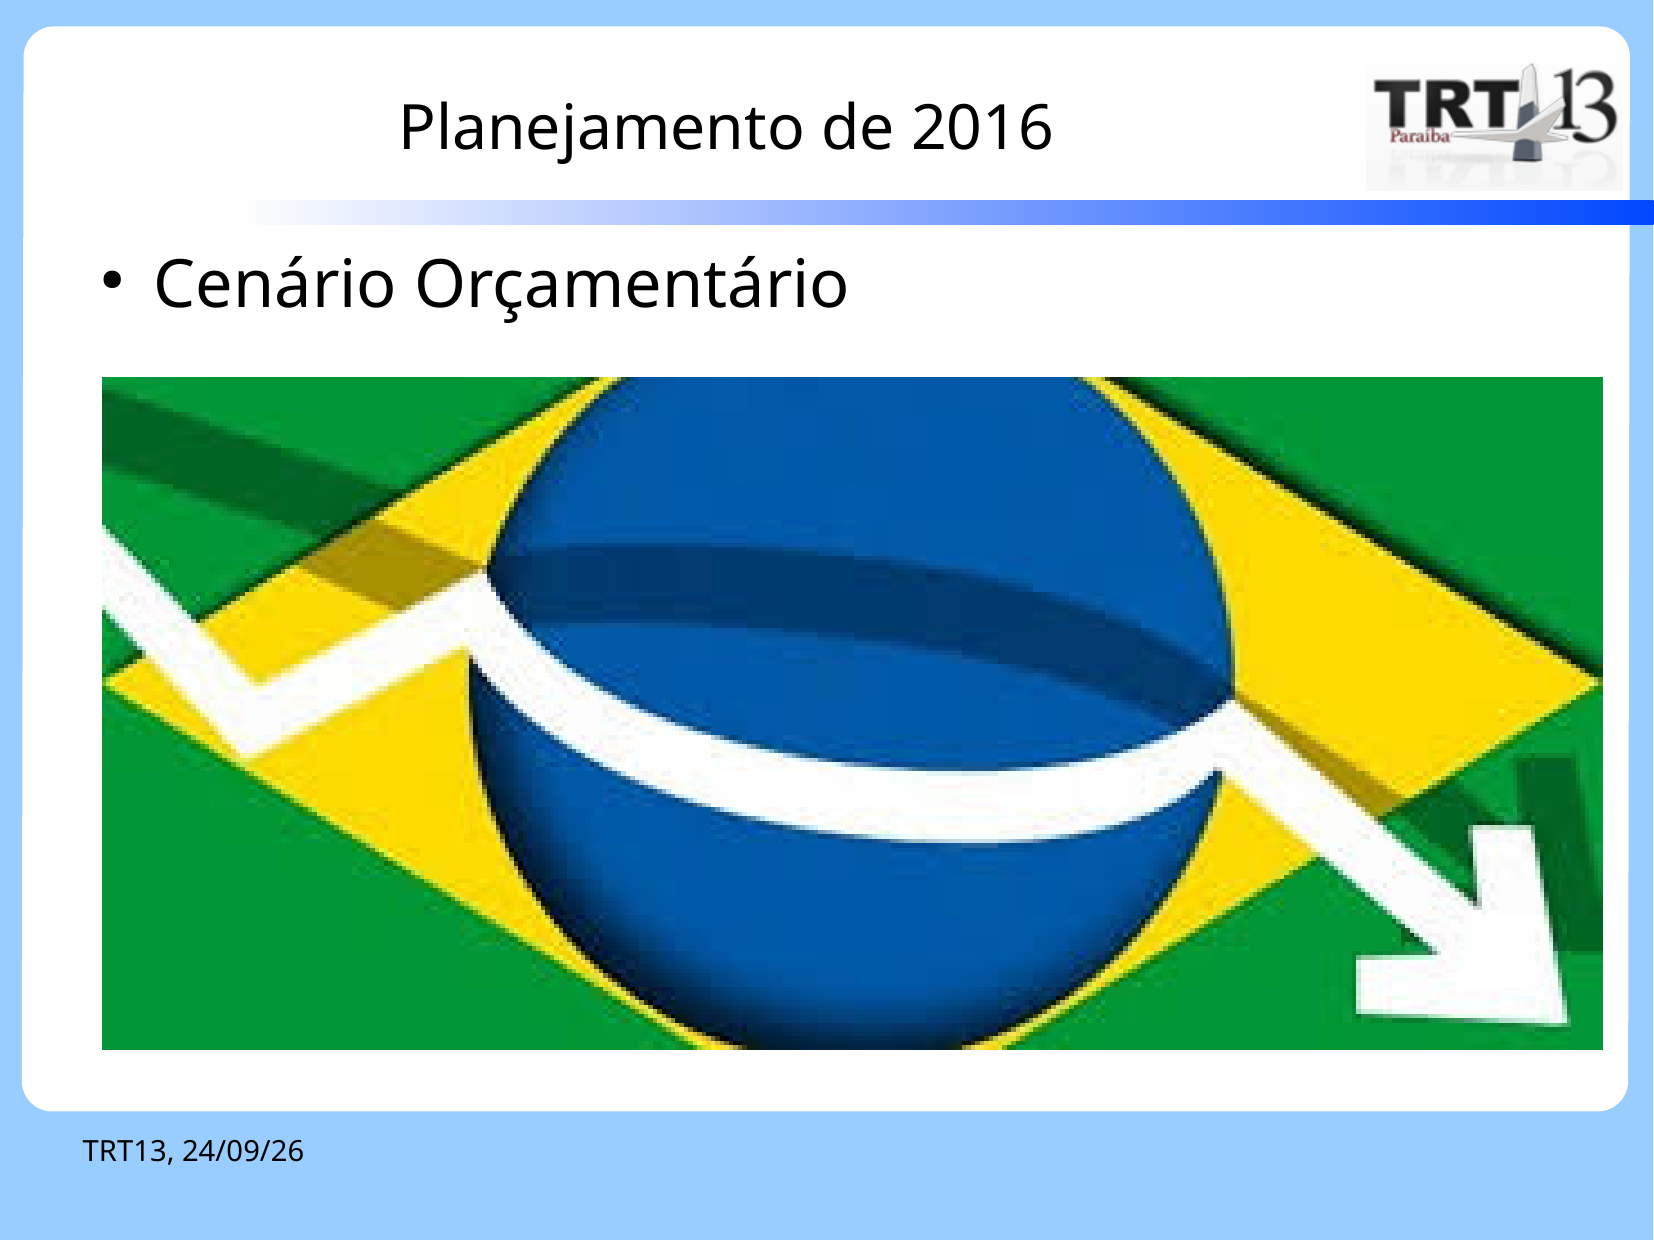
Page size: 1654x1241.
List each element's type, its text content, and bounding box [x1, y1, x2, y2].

title Planejamento de 2016 [82, 49, 1371, 201]
picture [102, 377, 1603, 1050]
list Cenário Orçamentário [82, 236, 1571, 1055]
picture [1366, 39, 1623, 191]
